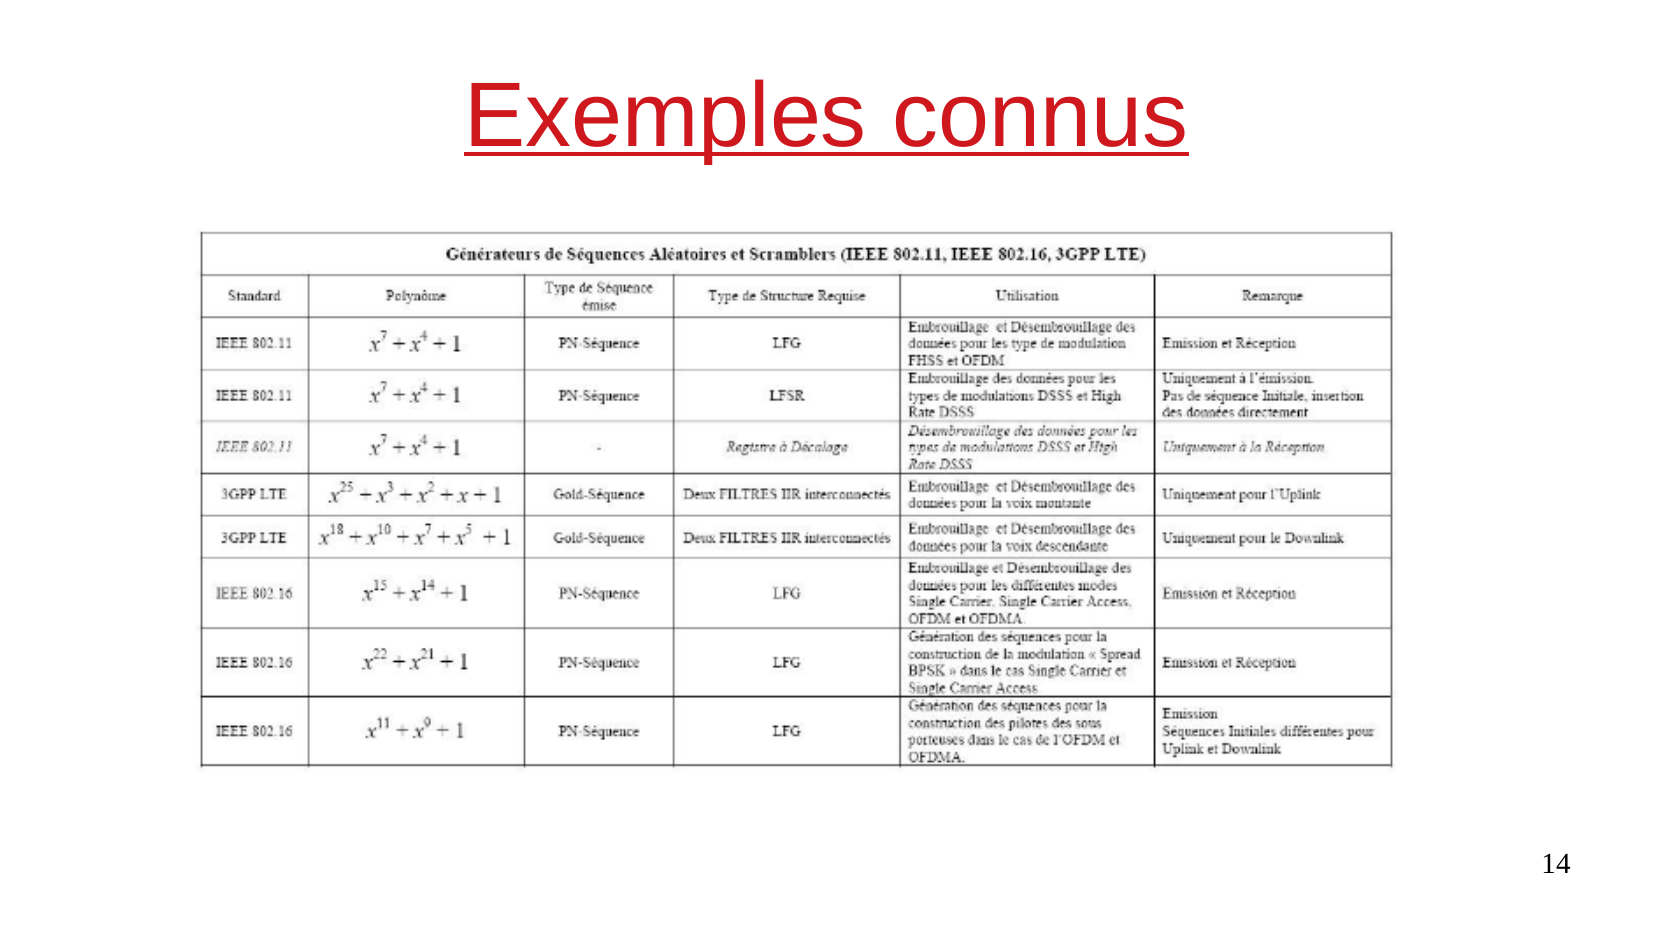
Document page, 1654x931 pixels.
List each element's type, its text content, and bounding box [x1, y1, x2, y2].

picture [94, 192, 1470, 805]
title Exemples connus [82, 37, 1571, 193]
